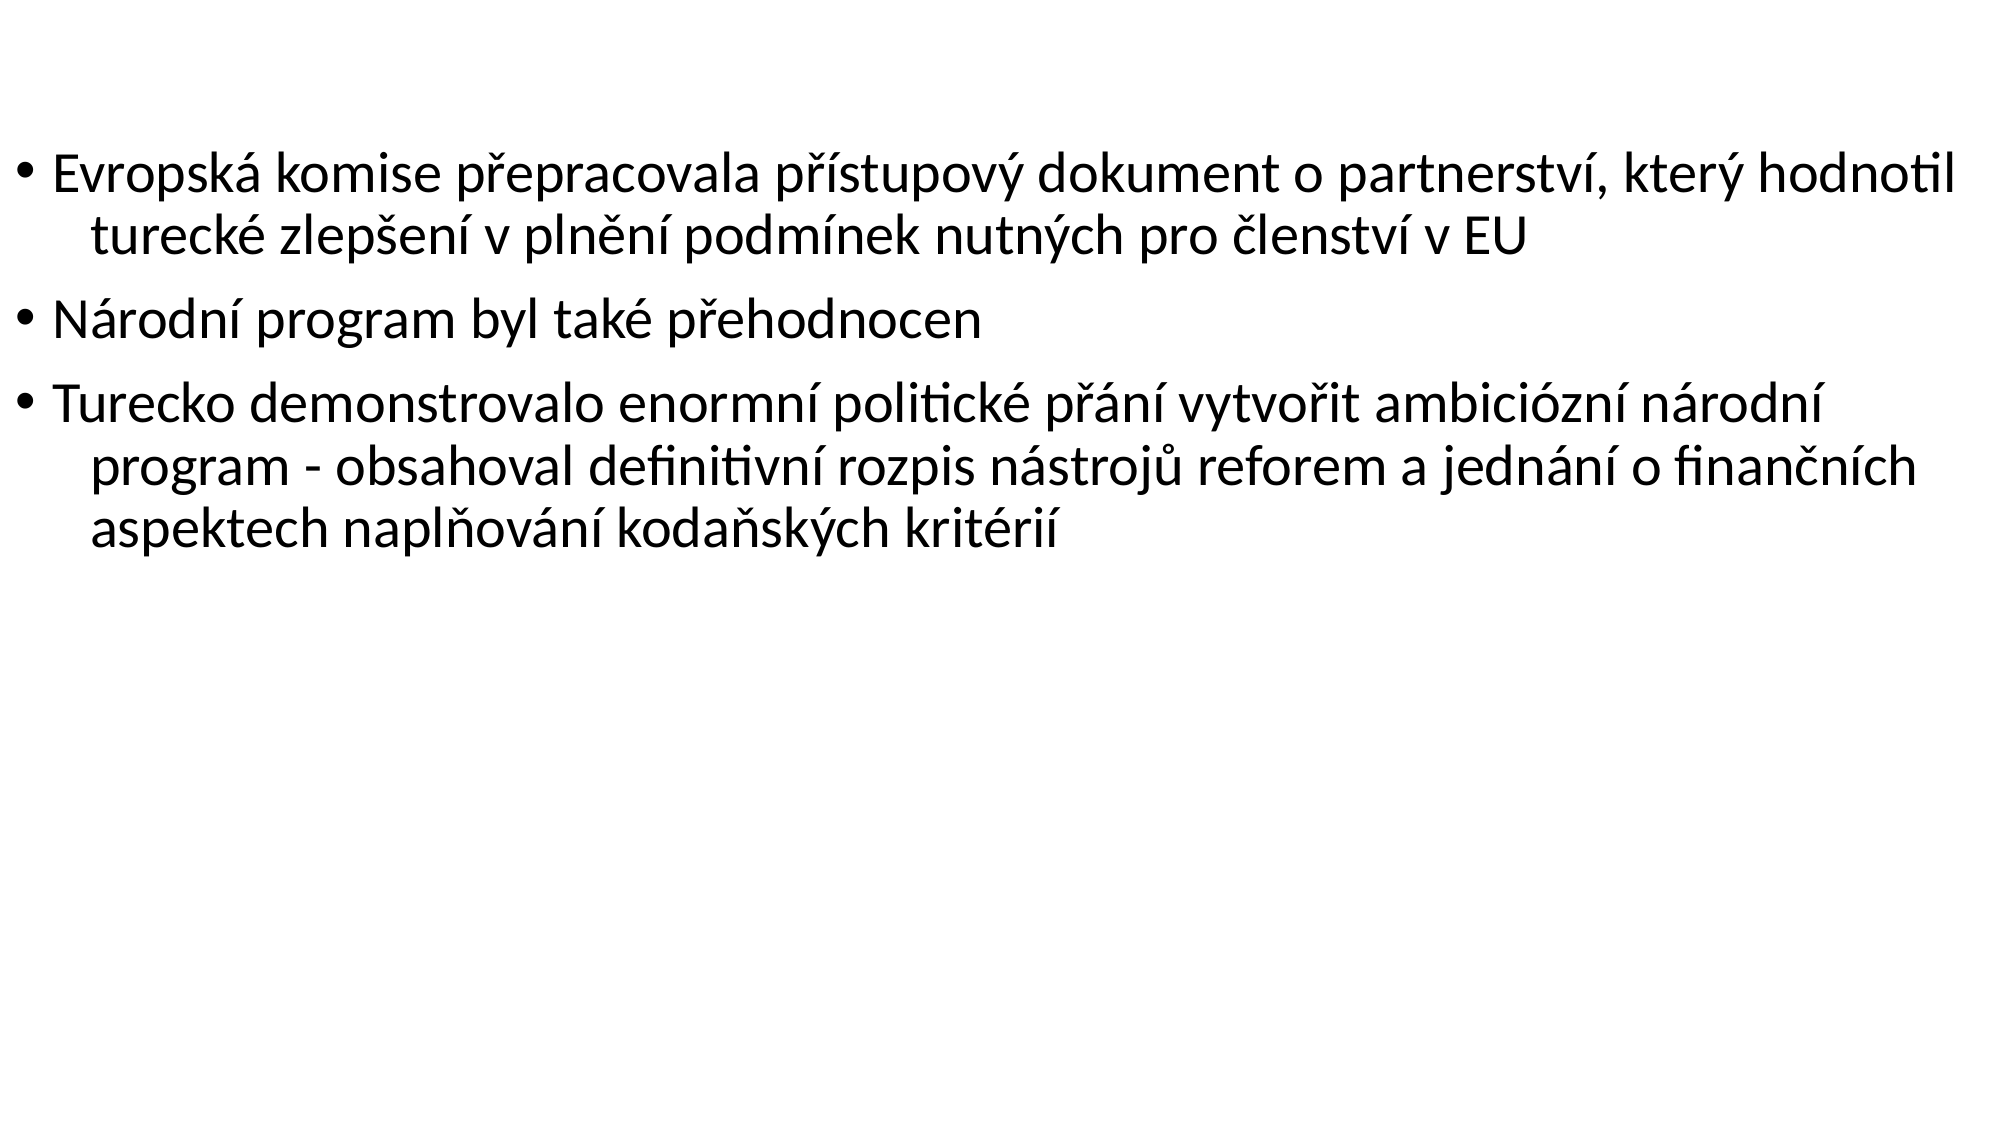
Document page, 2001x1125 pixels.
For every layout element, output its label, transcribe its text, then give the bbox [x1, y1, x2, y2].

list Evropská komise přepracovala přístupový dokument o partnerství, který hodnotil turecké zlepšení v plnění podmínek nutných pro členství v EU Národní program byl také přehodnocen Turecko demonstrovalo enormní politické přání vytvořit ambiciózní národní program - obsahoval definitivní rozpis nástrojů reforem a jednání o finančních aspektech naplňování kodaňských kritérií [0, 134, 2000, 1125]
